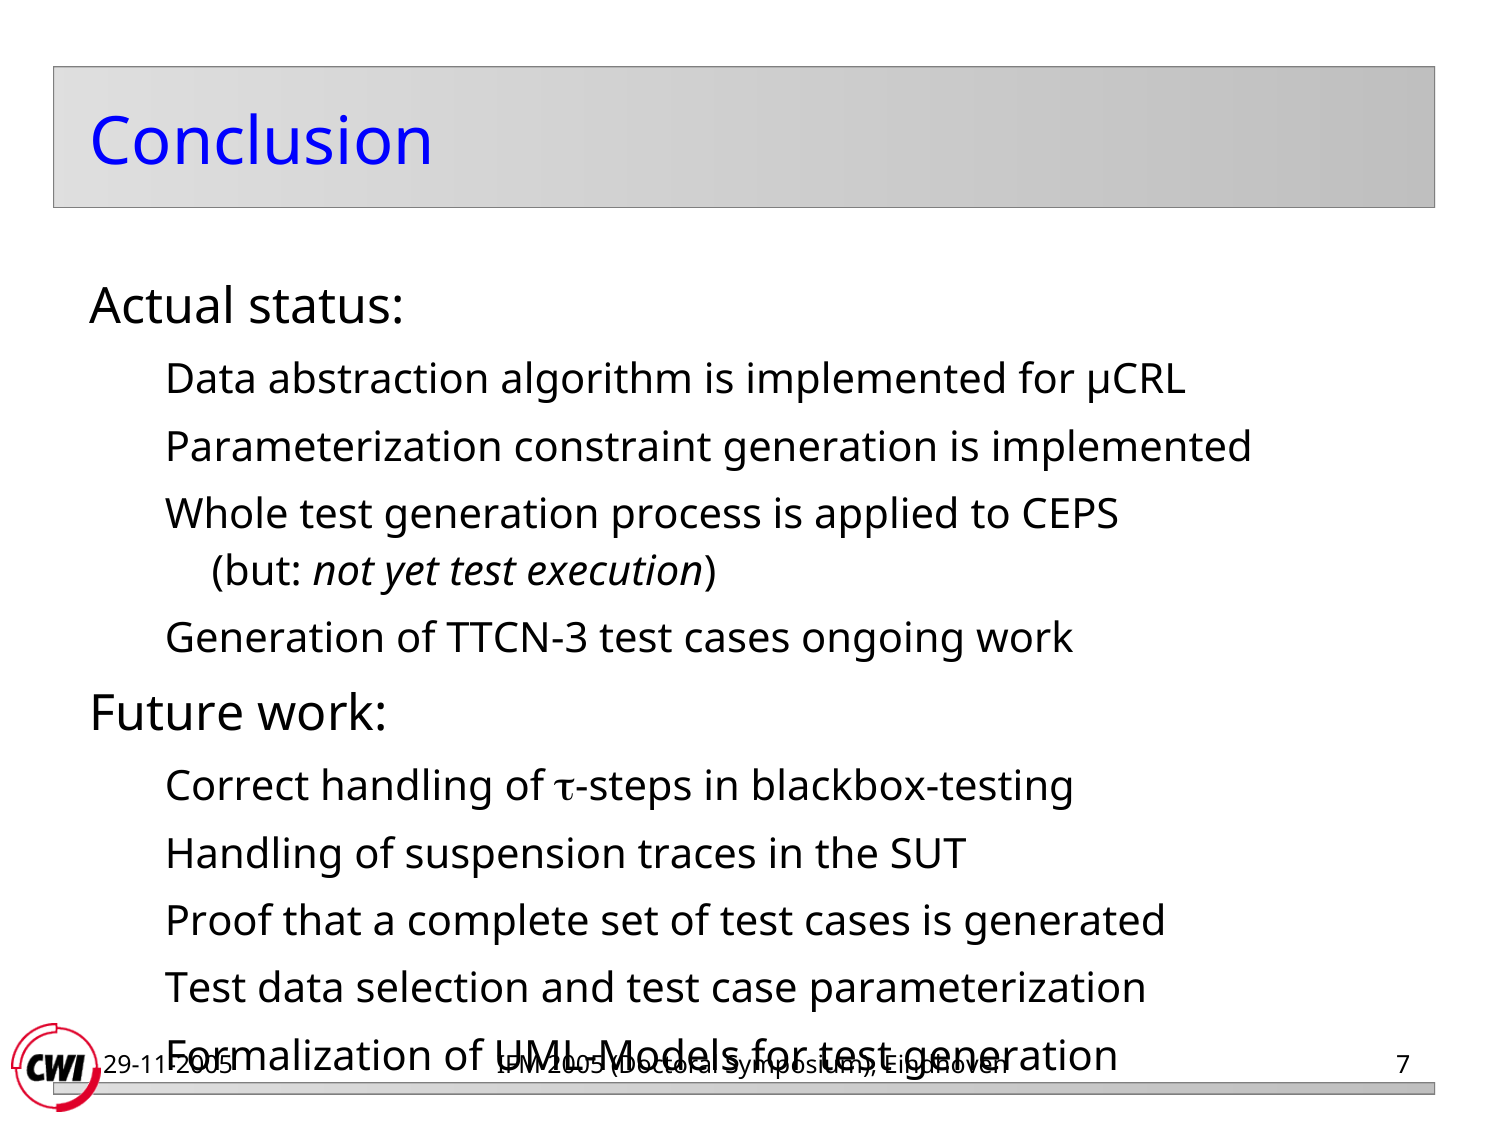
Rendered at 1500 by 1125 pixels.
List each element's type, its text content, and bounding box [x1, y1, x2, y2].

picture [11, 1023, 101, 1112]
list Actual status: Data abstraction algorithm is implemented for µCRL Parameterization constraint generation is implemented Whole test generation process is applied to CEPS (but: not yet test execution) Generation of TTCN-3 test cases ongoing work Future work: Correct handling of -steps in blackbox-testing Handling of suspension traces in the SUT Proof that a complete set of test cases is generated Test data selection and test case parameterization Formalization of UML-Models for test generation [75, 262, 1426, 1021]
title Conclusion [75, 45, 1426, 233]
